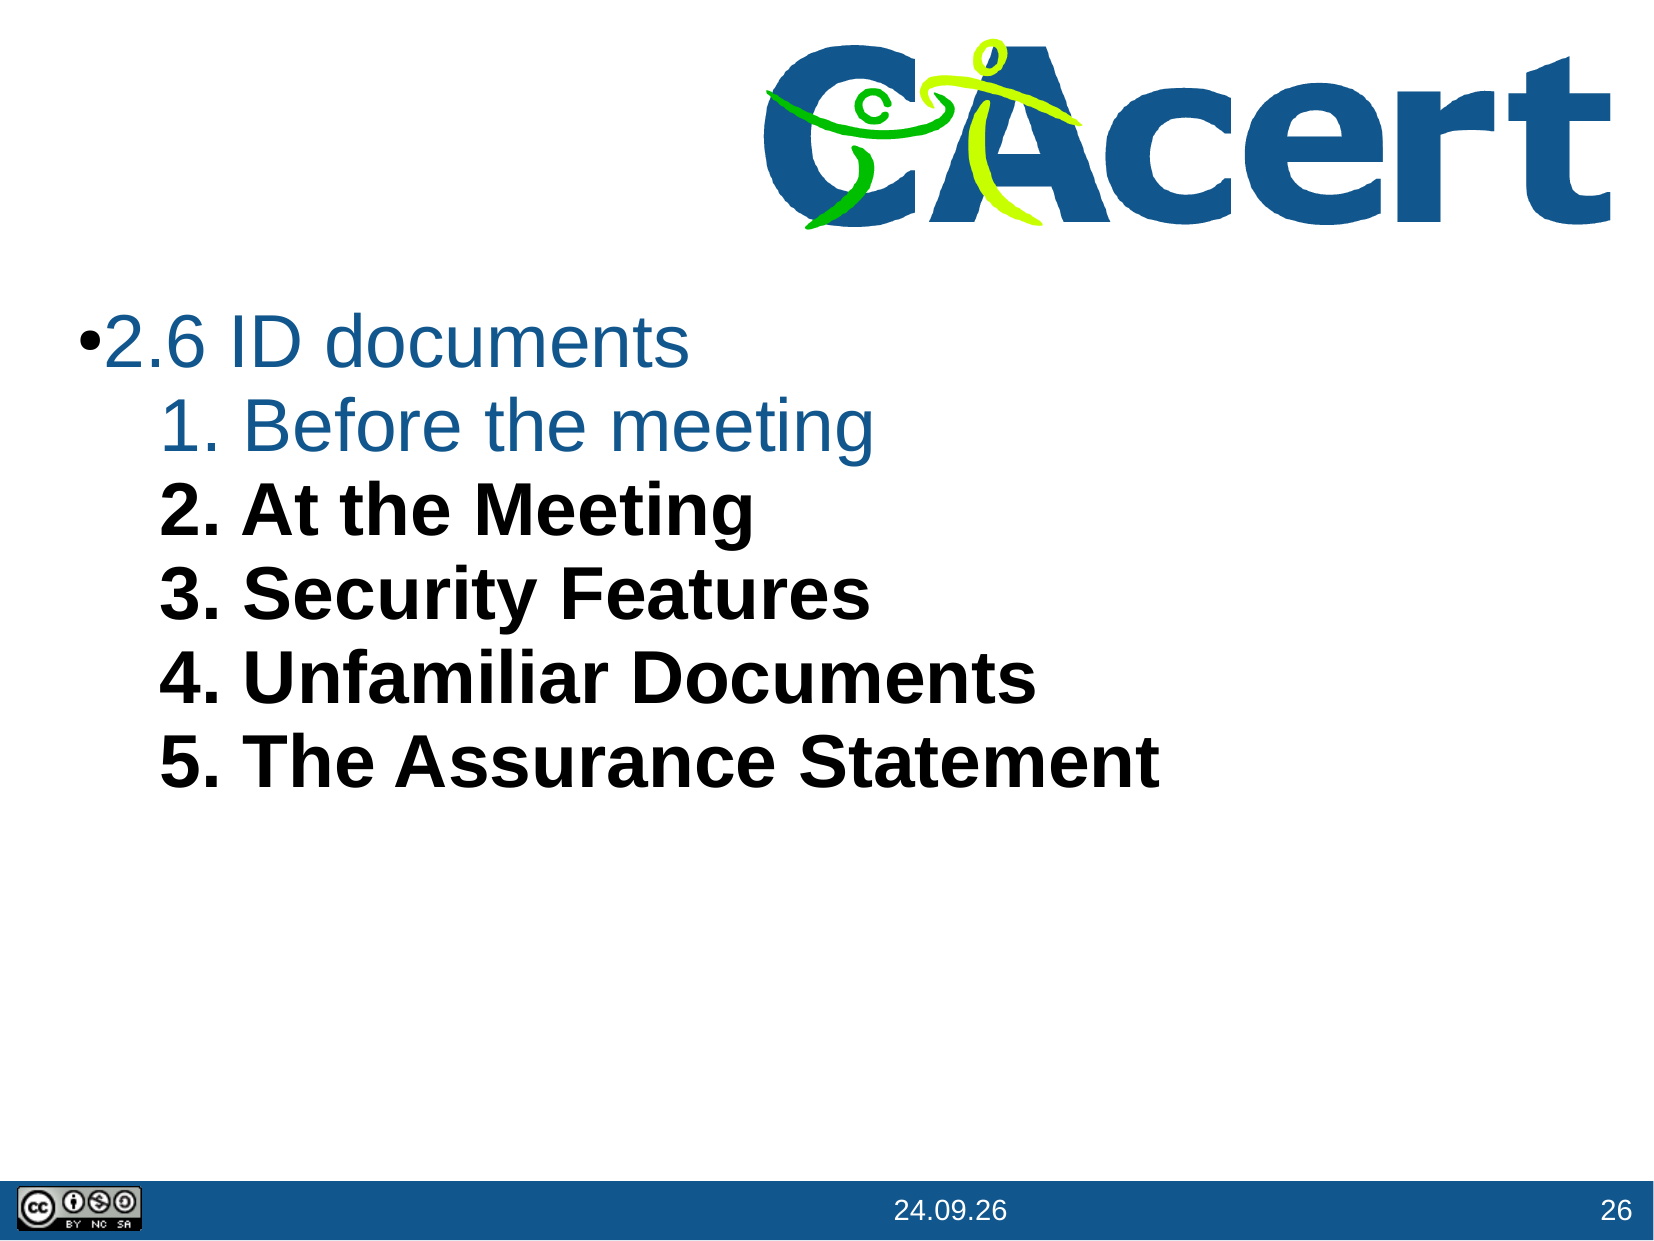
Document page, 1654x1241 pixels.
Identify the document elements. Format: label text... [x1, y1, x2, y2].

title 2.6 ID documents 1. Before the meeting 2. At the Meeting 3. Security Features 4. Unfamiliar Documents 5. The Assurance Statement [76, 299, 1565, 804]
picture [17, 1186, 142, 1231]
picture [761, 35, 1613, 231]
